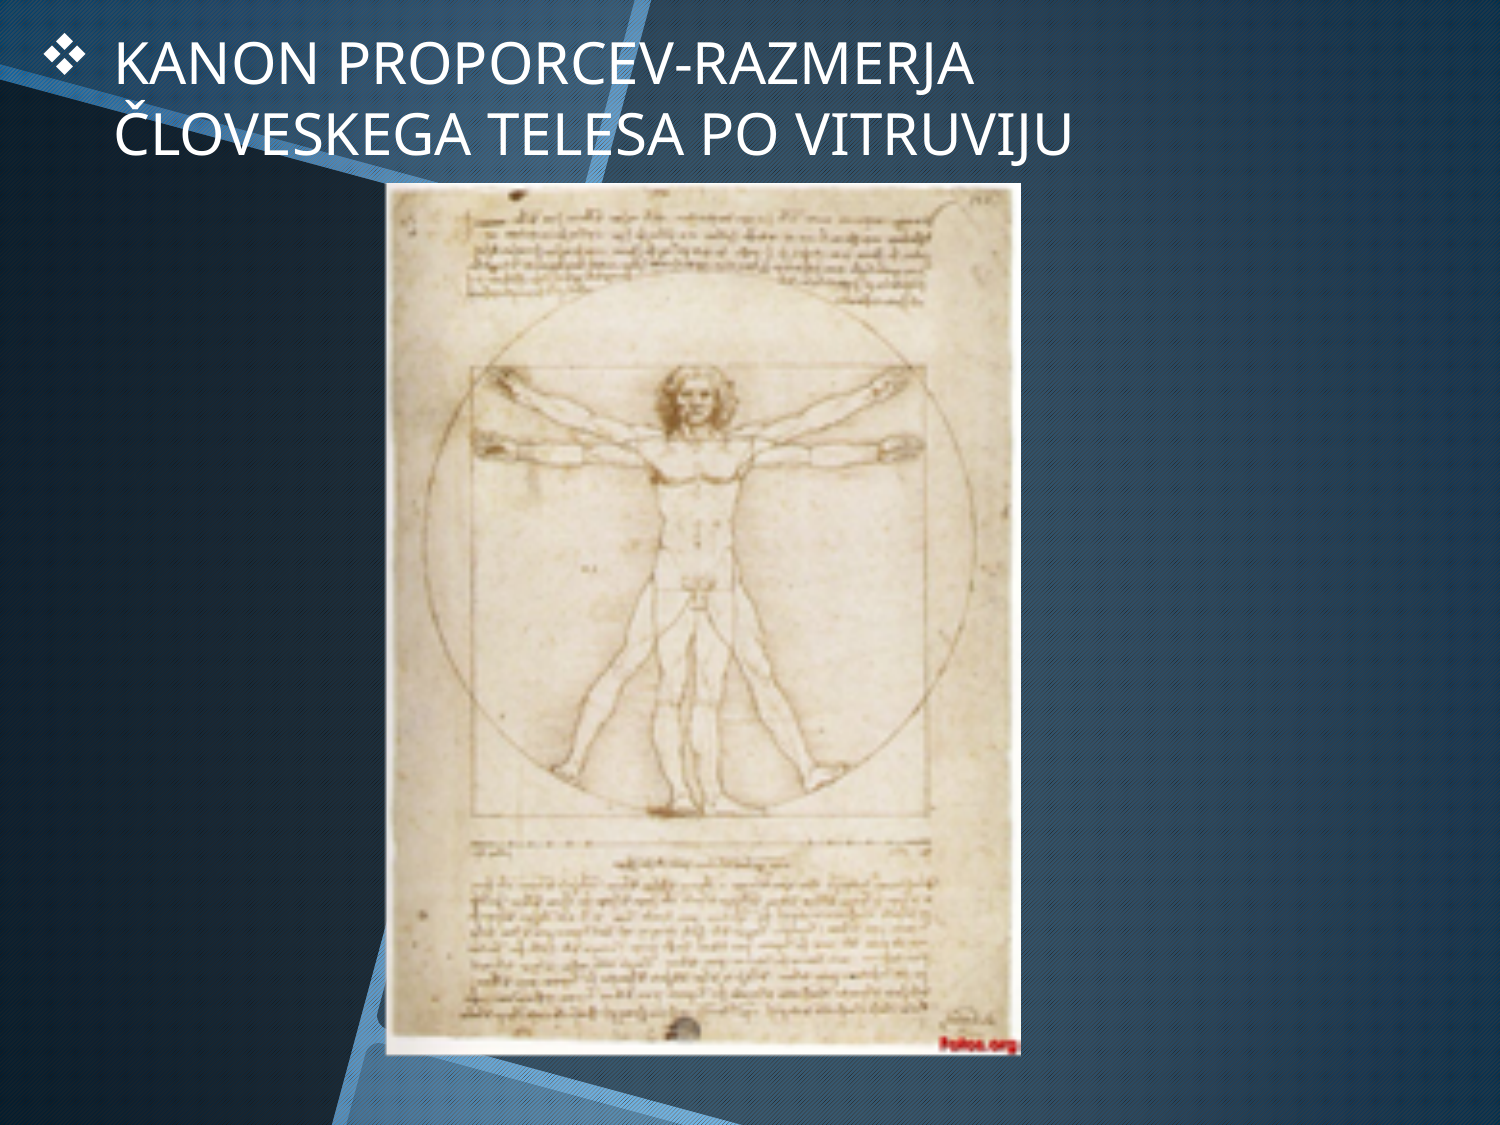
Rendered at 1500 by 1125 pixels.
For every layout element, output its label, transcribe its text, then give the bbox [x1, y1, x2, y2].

text_box KANON PROPORCEV-RAZMERJA ČLOVESKEGA TELESA PO VITRUVIJU [23, 19, 1217, 174]
picture [383, 183, 1021, 1061]
